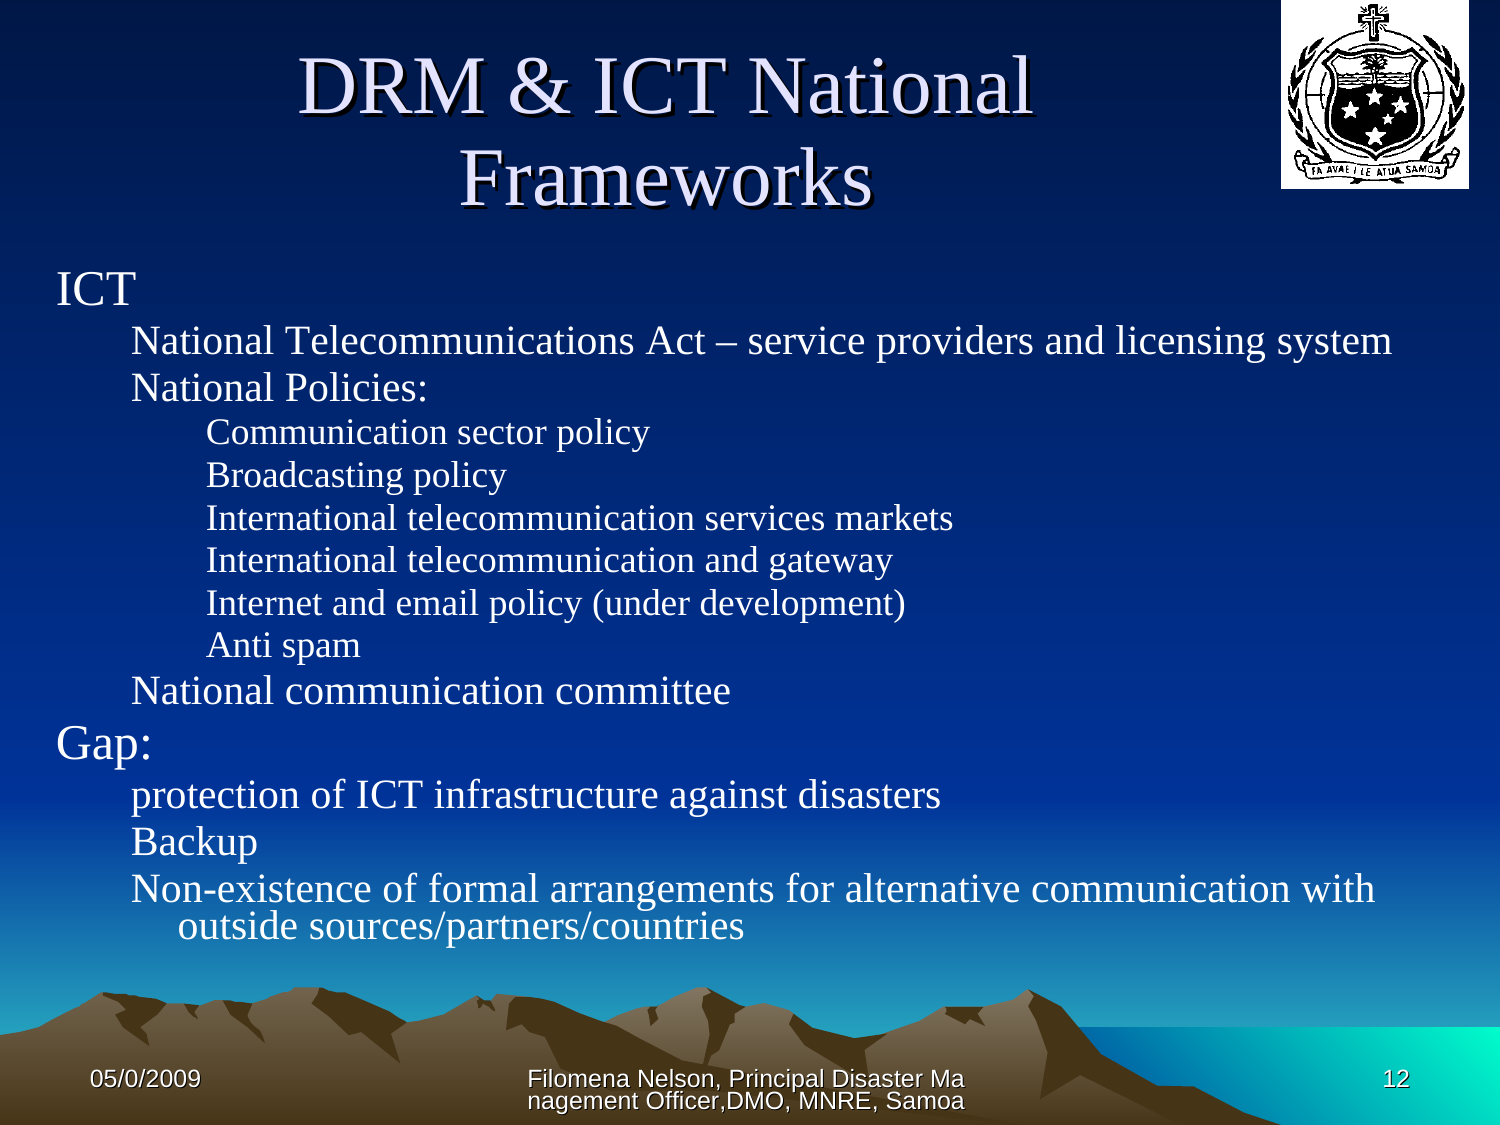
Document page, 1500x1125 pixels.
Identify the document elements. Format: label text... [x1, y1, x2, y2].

picture [1281, 0, 1469, 190]
list ICT National Telecommunications Act – service providers and licensing system National Policies: Communication sector policy Broadcasting policy International telecommunication services markets International telecommunication and gateway Internet and email policy (under development) Anti spam National communication committee Gap: protection of ICT infrastructure against disasters Backup Non-existence of formal arrangements for alternative communication with outside sources/partners/countries [41, 262, 1471, 1125]
title DRM & ICT National Frameworks [74, 23, 1258, 239]
